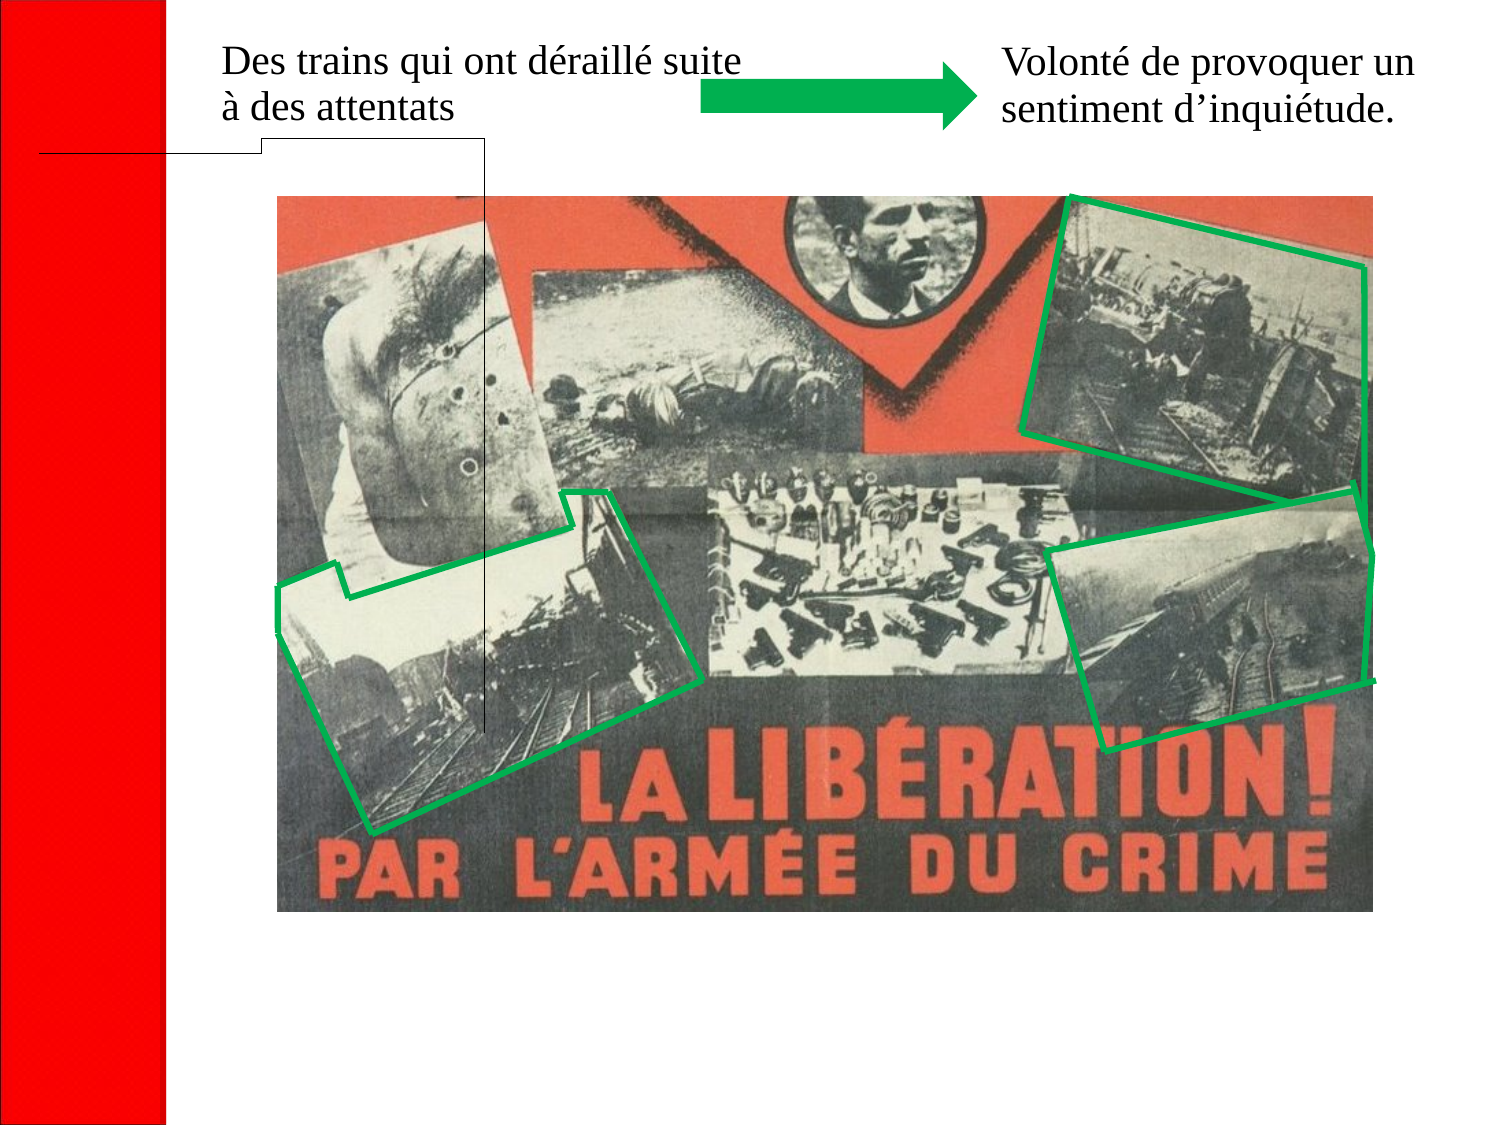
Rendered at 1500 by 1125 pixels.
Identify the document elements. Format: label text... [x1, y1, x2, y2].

picture [277, 196, 484, 593]
picture [1367, 605, 1373, 679]
picture [1026, 201, 1361, 499]
text_box Volonté de provoquer un sentiment d’inquiétude. [986, 30, 1471, 139]
picture [277, 196, 1373, 912]
text_box Des trains qui ont déraillé suite à des attentats [206, 29, 762, 138]
picture [281, 495, 697, 829]
picture [1050, 495, 1368, 747]
text_box [702, 66, 975, 126]
picture [1086, 196, 1373, 541]
